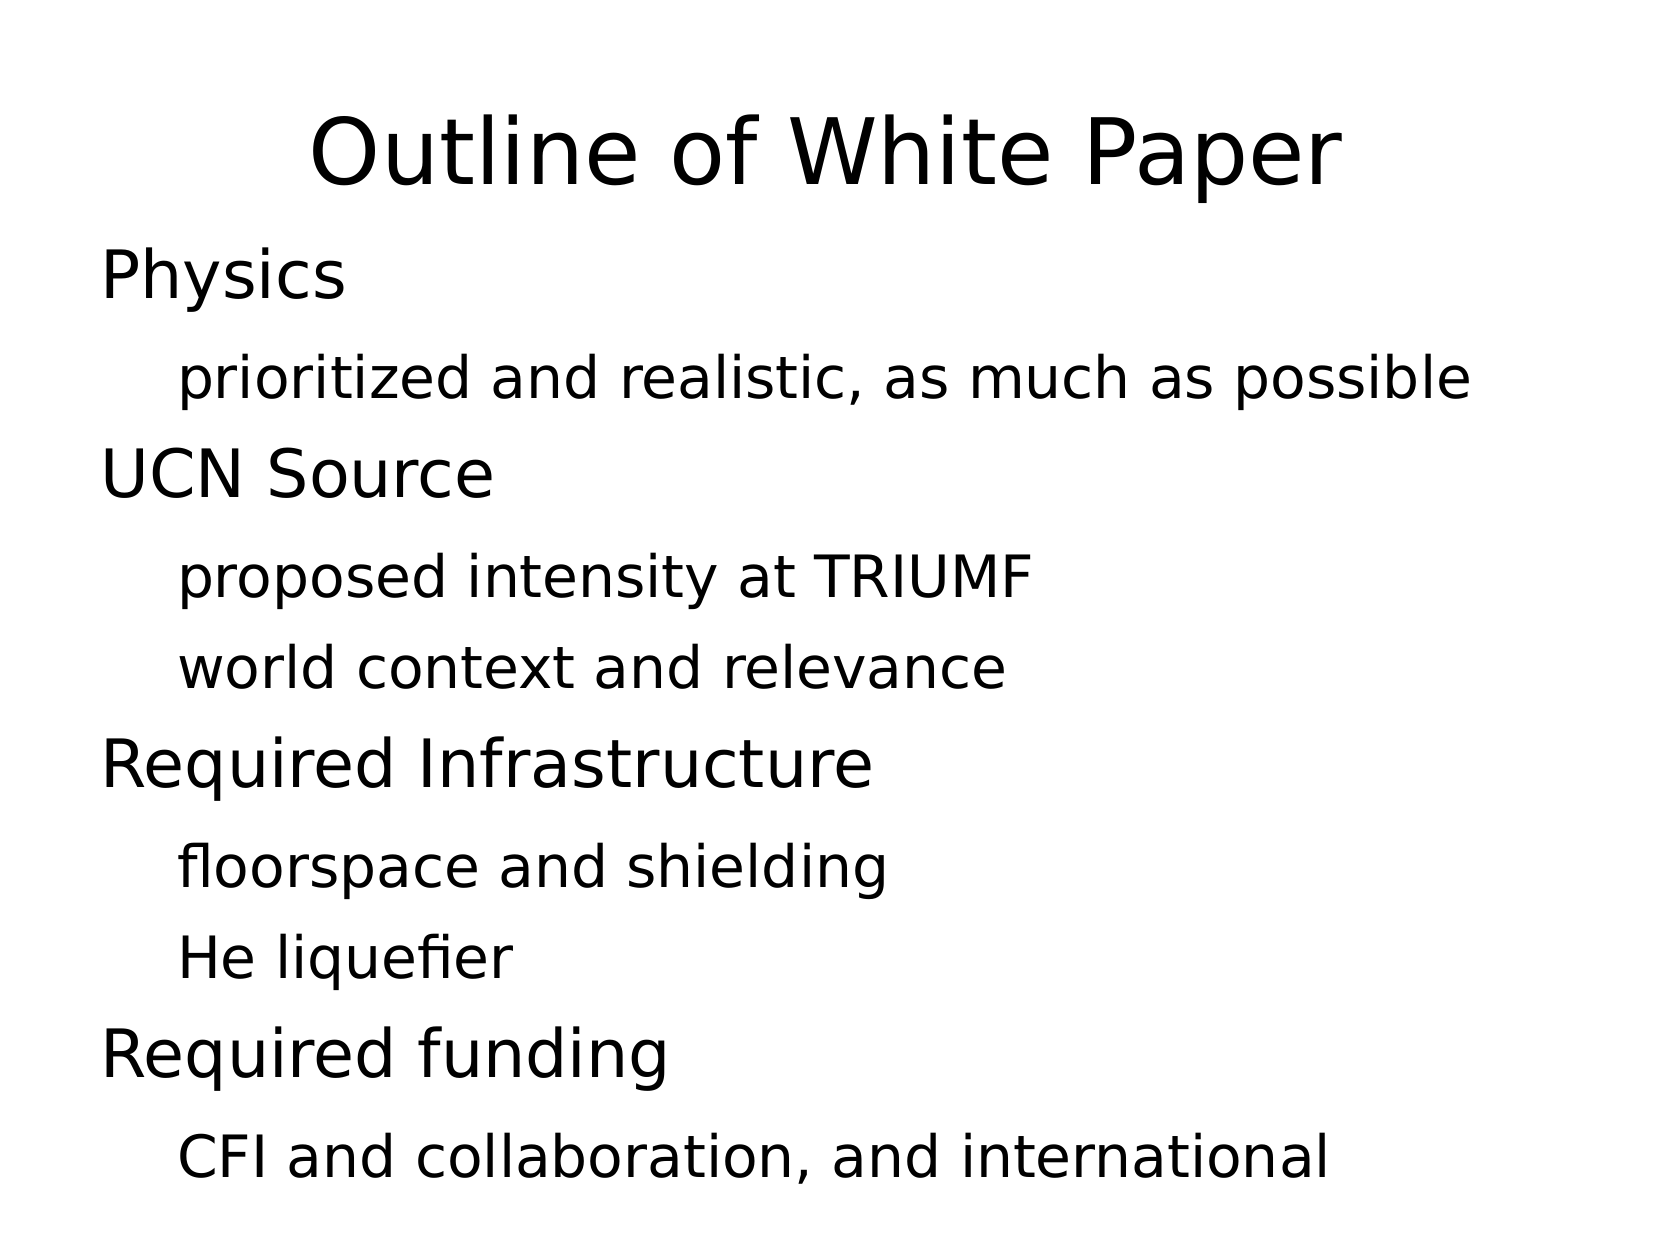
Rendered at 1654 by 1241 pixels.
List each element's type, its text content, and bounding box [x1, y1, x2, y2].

list Physics prioritized and realistic, as much as possible UCN Source proposed intensity at TRIUMF world context and relevance Required Infrastructure floorspace and shielding He liquefier Required funding CFI and collaboration, and international [82, 237, 1571, 1191]
title Outline of White Paper [82, 56, 1571, 237]
